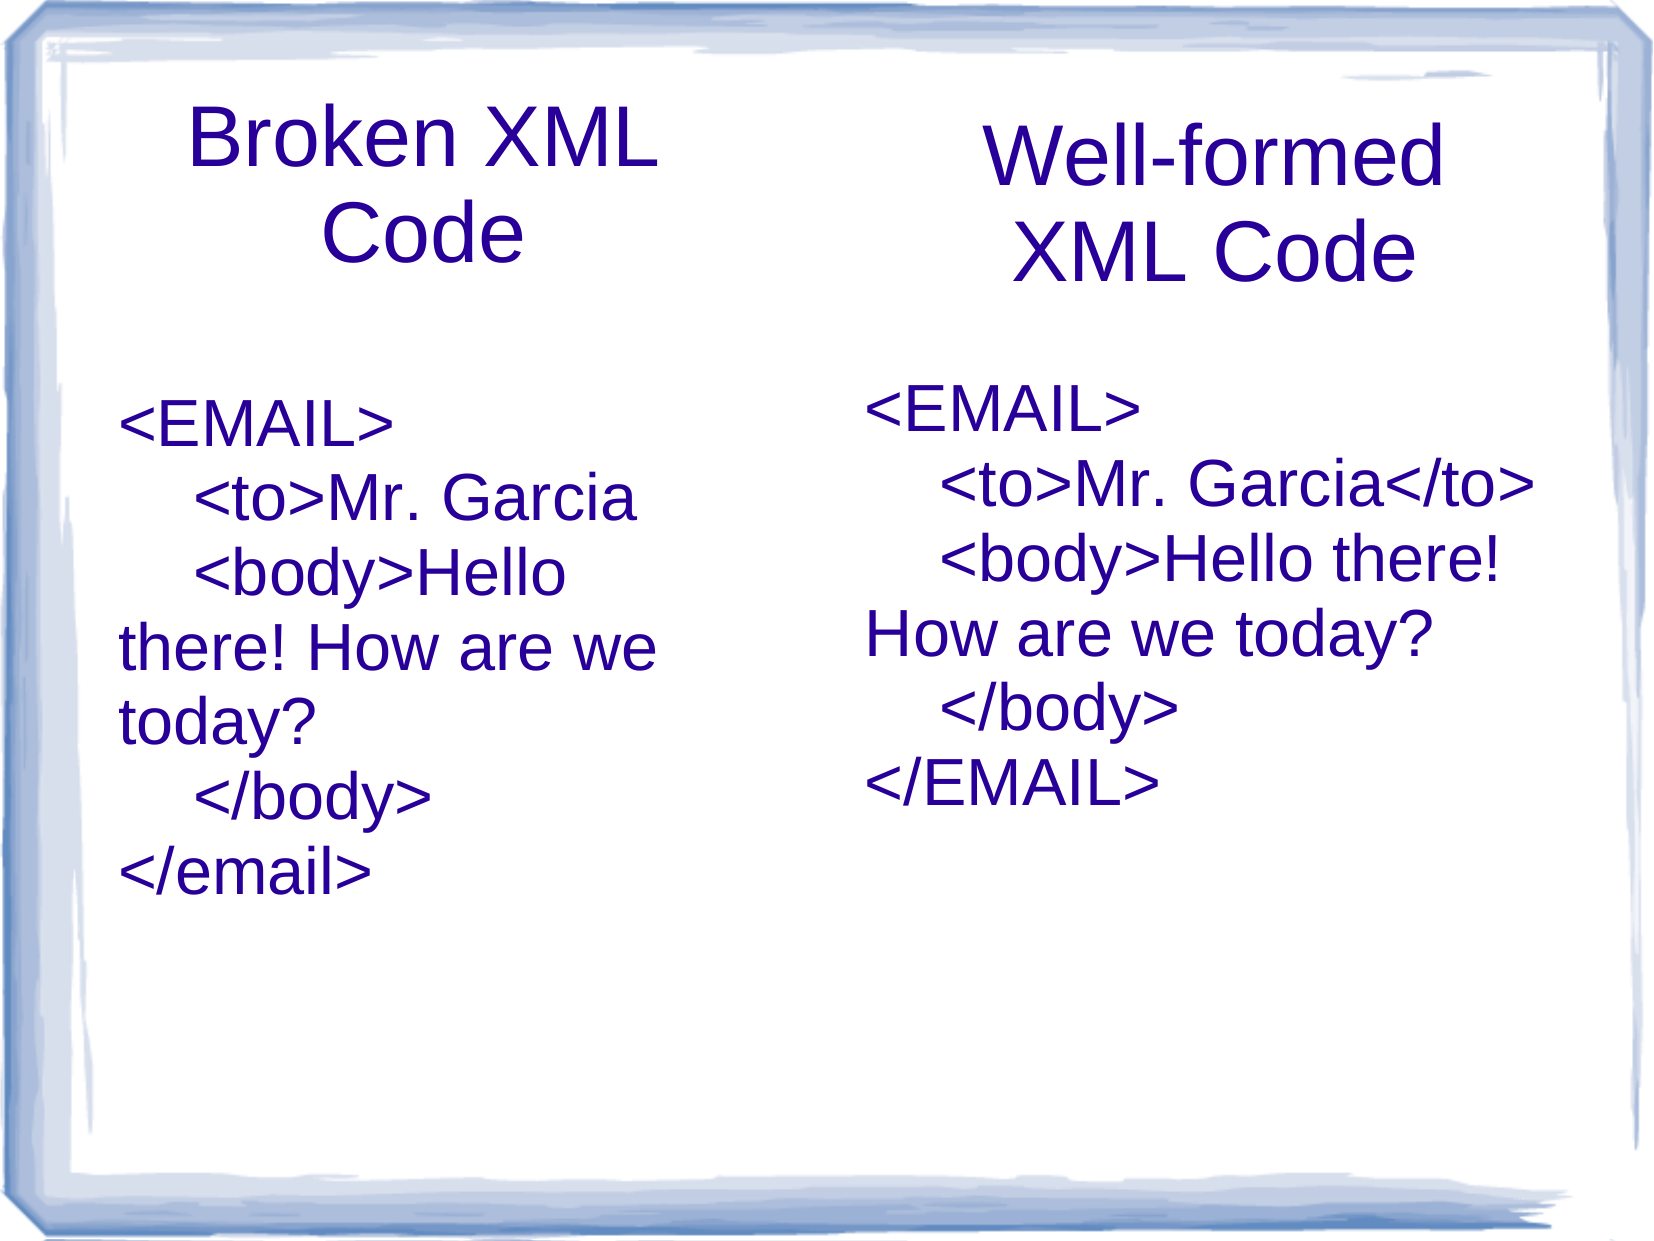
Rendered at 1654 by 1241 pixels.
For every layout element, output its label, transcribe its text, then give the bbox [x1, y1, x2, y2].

subtitle <EMAIL> <to>Mr. Garcia <body>Hello there! How are we today? </body> </email> [118, 324, 724, 1045]
title Well-formed XML Code [896, 99, 1534, 307]
title Broken XML Code [74, 80, 774, 288]
text_box <EMAIL> <to>Mr. Garcia</to> <body>Hello there! How are we today? </body> </EMAIL> [865, 324, 1581, 943]
picture [0, 0, 1654, 1241]
